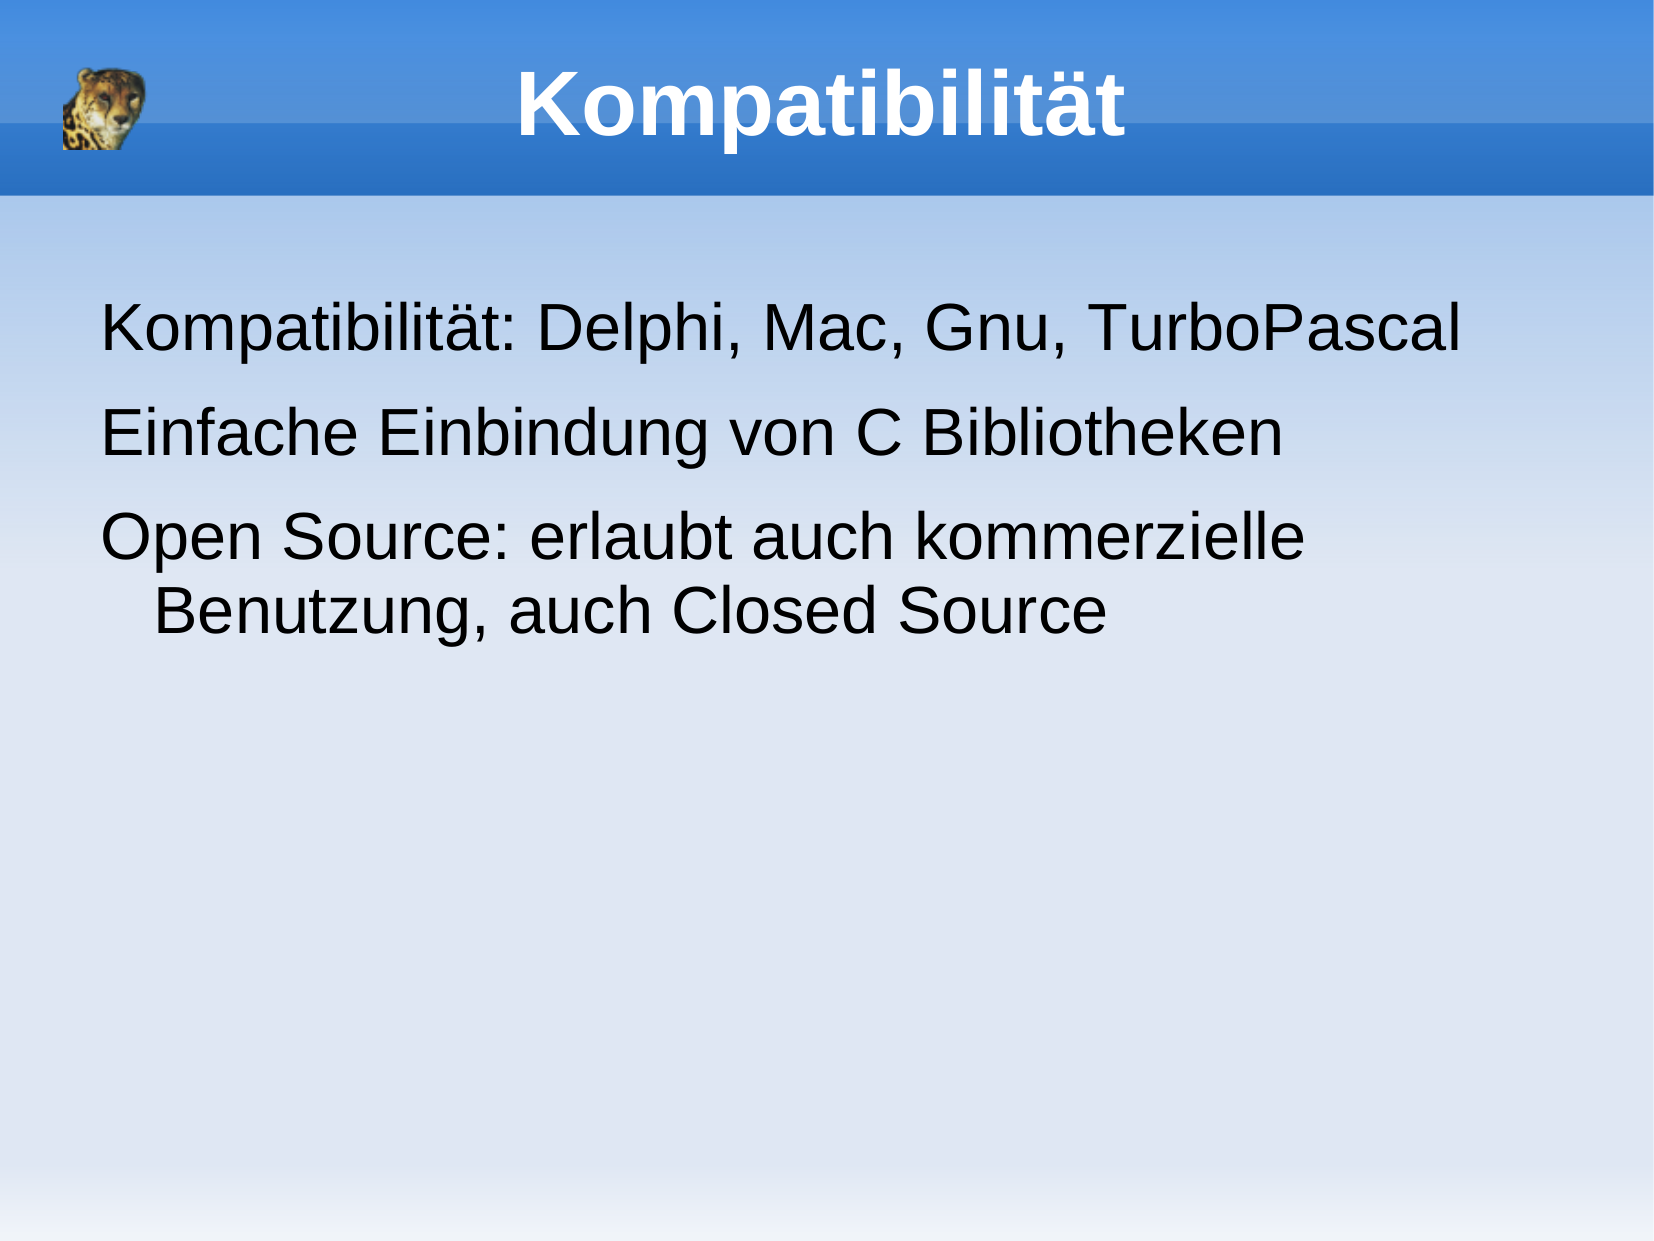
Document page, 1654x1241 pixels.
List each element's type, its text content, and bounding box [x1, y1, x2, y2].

title Kompatibilität [76, 7, 1565, 200]
picture [0, 0, 1654, 1241]
list Kompatibilität: Delphi, Mac, Gnu, TurboPascal Einfache Einbindung von C Bibliotheken Open Source: erlaubt auch kommerzielle Benutzung, auch Closed Source [82, 290, 1571, 1094]
